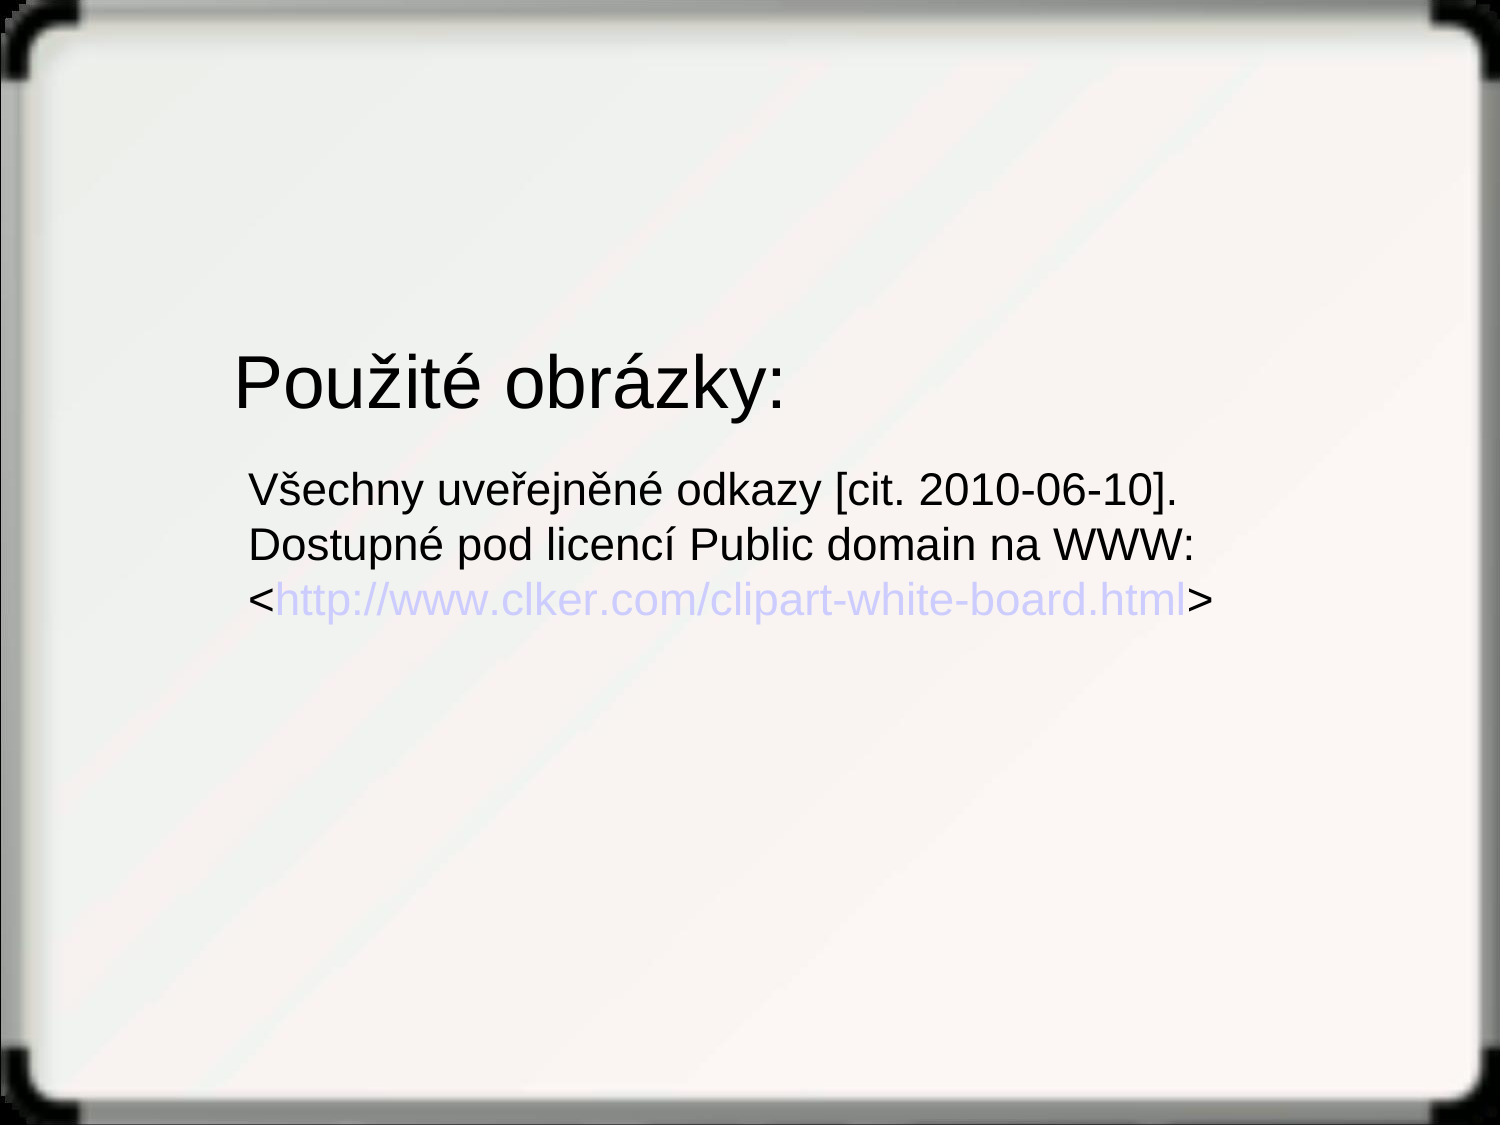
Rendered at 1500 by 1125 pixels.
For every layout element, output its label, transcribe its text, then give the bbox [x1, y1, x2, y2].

text_box Použité obrázky: [218, 326, 1235, 432]
text_box Všechny uveřejněné odkazy [cit. 2010-06-10]. Dostupné pod licencí Public domain na WWW: <http://www.clker.com/clipart-white-board.html> [233, 451, 1344, 633]
picture [0, 0, 1500, 1125]
